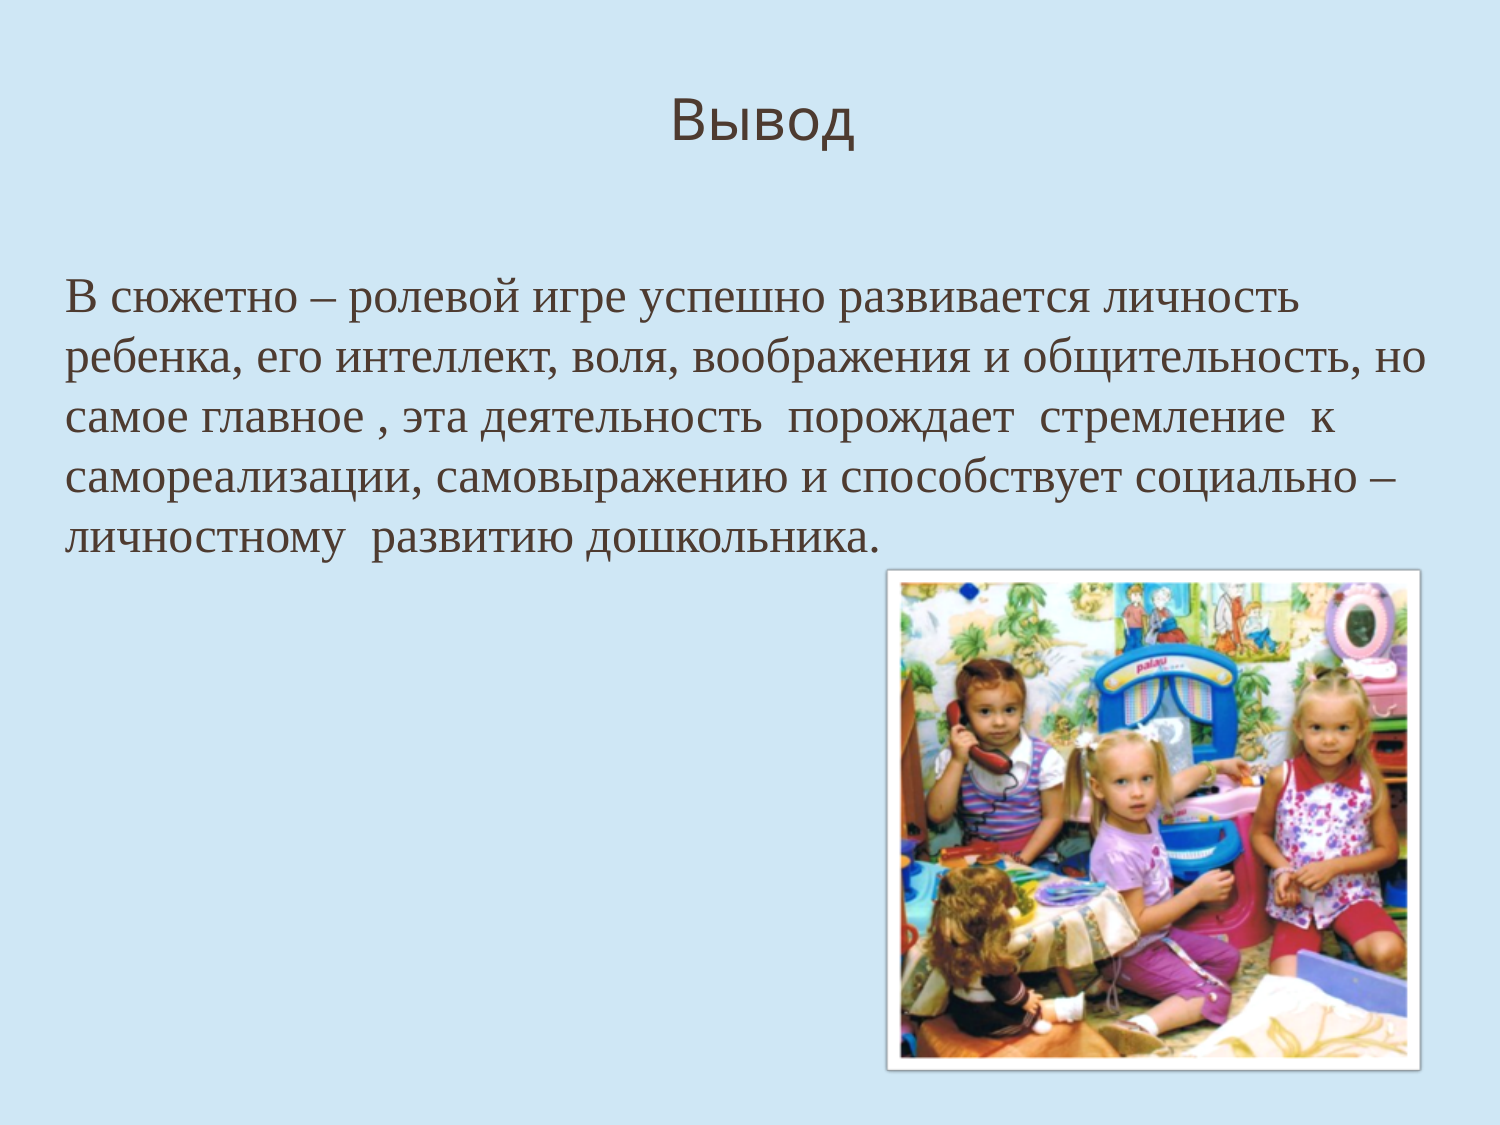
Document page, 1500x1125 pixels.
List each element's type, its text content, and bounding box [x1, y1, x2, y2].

title Вывод [50, 75, 1475, 213]
list В сюжетно – ролевой игре успешно развивается личность ребенка, его интеллект, воля, воображения и общительность, но самое главное , эта деятельность порождает стремление к самореализации, самовыражению и способствует социально – личностному развитию дошкольника. [50, 254, 1475, 998]
picture [878, 562, 1428, 1079]
